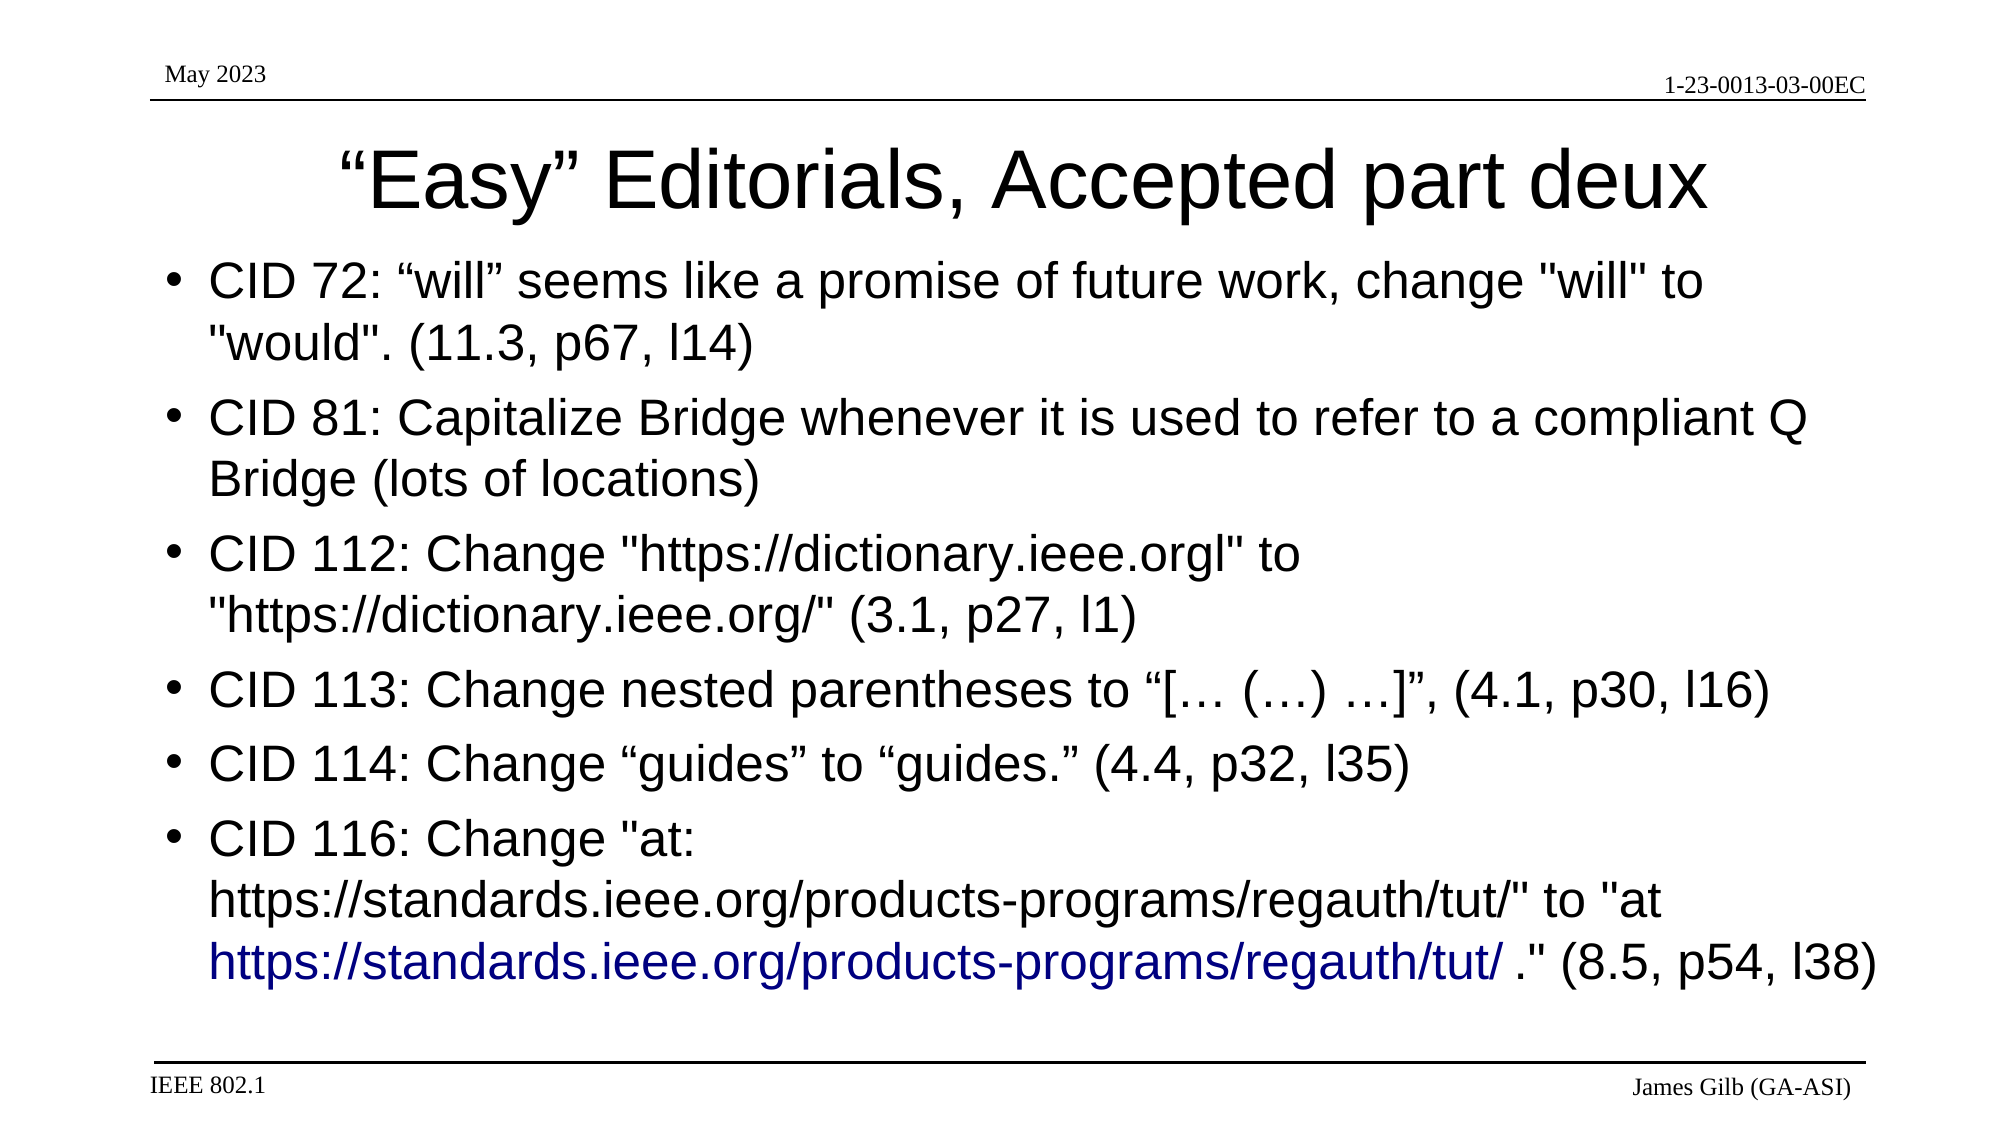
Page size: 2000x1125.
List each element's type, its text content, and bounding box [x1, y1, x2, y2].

list CID 72: “will” seems like a promise of future work, change "will" to "would". (11.3, p67, l14) CID 81: Capitalize Bridge whenever it is used to refer to a compliant Q Bridge (lots of locations) CID 112: Change "https://dictionary.ieee.orgl" to "https://dictionary.ieee.org/" (3.1, p27, l1) CID 113: Change nested parentheses to “[… (…) …]”, (4.1, p30, l16) CID 114: Change “guides” to “guides.” (4.4, p32, l35) CID 116: Change "at: https://standards.ieee.org/products-programs/regauth/tut/" to "at https://standards.ieee.org/products-programs/regauth/tut/." (8.5, p54, l38) [149, 239, 1900, 1051]
title “Easy” Editorials, Accepted part deux [149, 112, 1900, 238]
